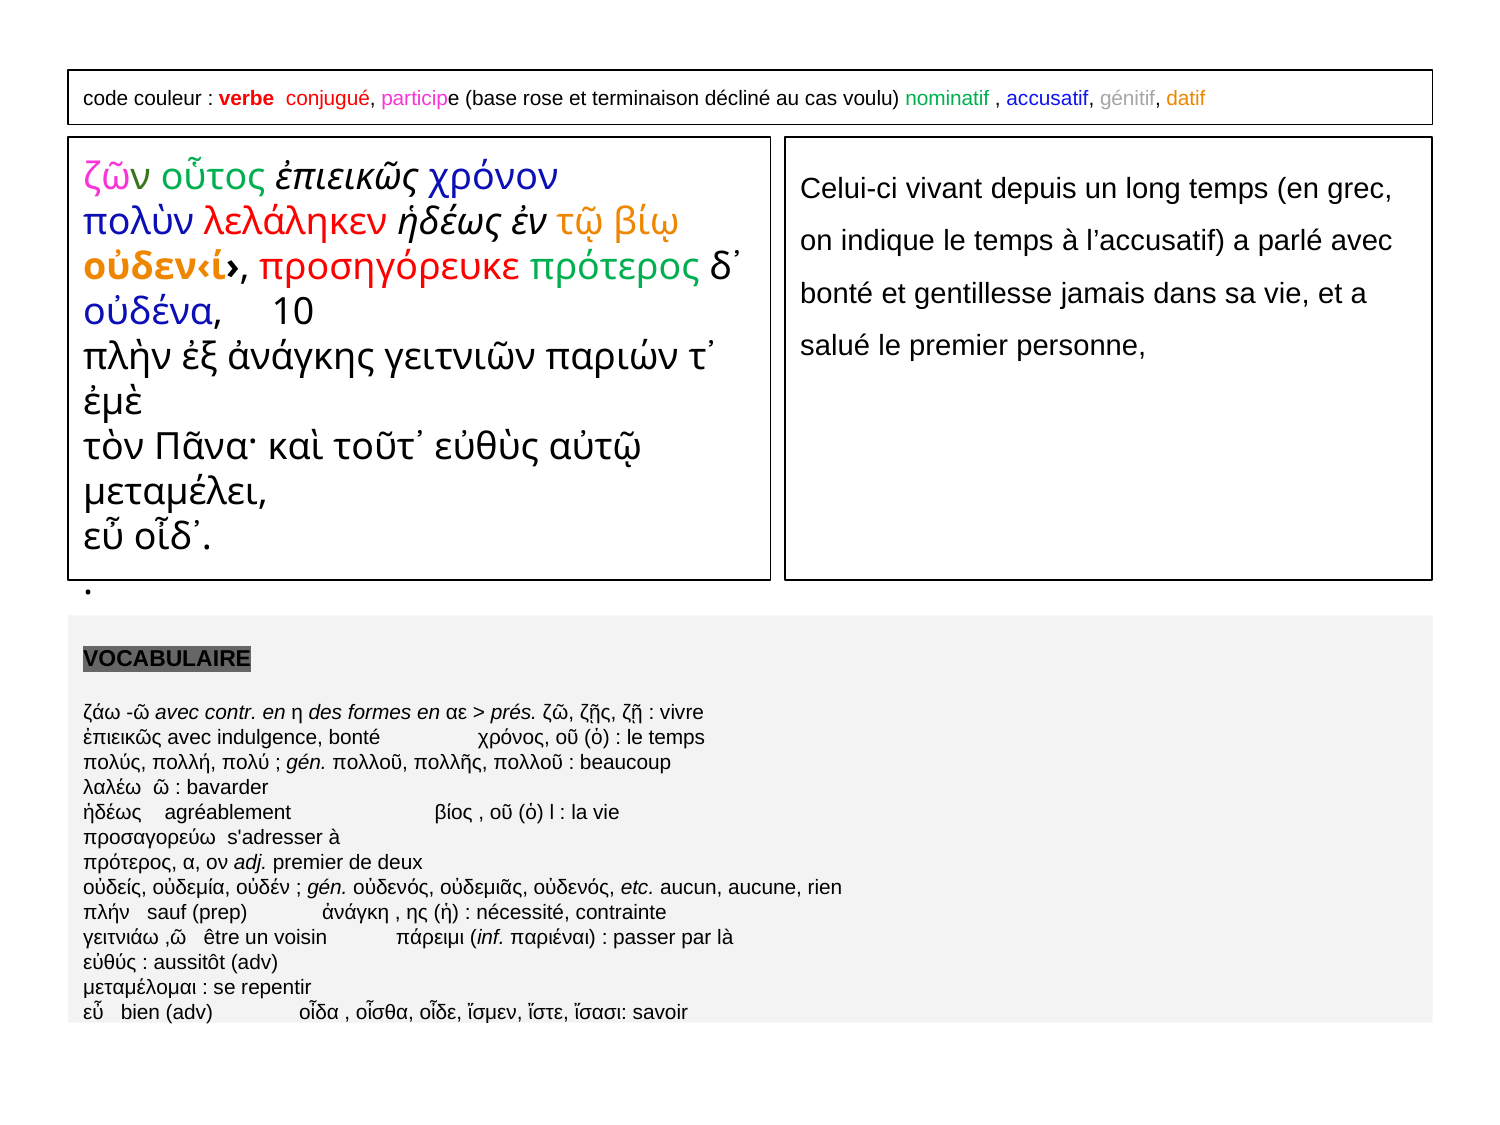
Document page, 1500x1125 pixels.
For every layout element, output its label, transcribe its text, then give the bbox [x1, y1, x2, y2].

text_box Celui-ci vivant depuis un long temps (en grec, on indique le temps à l’accusatif) a parlé avec bonté et gentillesse jamais dans sa vie, et a salué le premier personne, [785, 136, 1432, 581]
text_box code couleur : verbe conjugué, participe (base rose et terminaison décliné au cas voulu) nominatif , accusatif, génitif, datif [68, 70, 1433, 125]
text_box ζῶν οὗτος ἐπιεικῶς χρόνον πολὺν λελάληκεν ἡδέως ἐν τῷ βίῳ οὐδεν‹ί›, προσηγόρευκε πρότερος δ᾽ οὐδένα, 10 πλὴν ἐξ ἀνάγκης γειτνιῶν παριών τ᾽ ἐμὲ τὸν Πᾶνα· καὶ τοῦτ᾽ εὐθὺς αὐτῷ μεταμέλει, εὖ οἶδ᾽. . [68, 136, 771, 581]
text_box VOCABULAIRE ζάω -ῶ avec contr. en η des formes en αε > prés. ζῶ, ζῇς, ζῇ : vivre ἐπιεικῶς avec indulgence, bonté χρόνος, οῦ (ὁ) : le temps πολύς, πολλή, πολύ ; gén. πολλοῦ, πολλῆς, πολλοῦ : beaucoup λαλέω ῶ : bavarder ἡδέως agréablement βίος , οῦ (ὁ) l : la vie προσαγορεύω s'adresser à πρότερος, α, ον adj. premier de deux οὐδείς, οὐδεμία, οὐδέν ; gén. οὐδενός, οὐδεμιᾶς, οὐδενός, etc. aucun, aucune, rien πλήν sauf (prep) ἀνάγκη , ης (ἡ) : nécessité, contrainte γειτνιάω ,ῶ être un voisin πάρειμι (inf. παριέναι) : passer par là εὐθύς : aussitôt (adv) μεταμέλομαι : se repentir εὖ bien (adv) οἶδα , οἶσθα, οἶδε, ἴσμεν, ἴστε, ἴσασι: savoir [68, 615, 1433, 1023]
